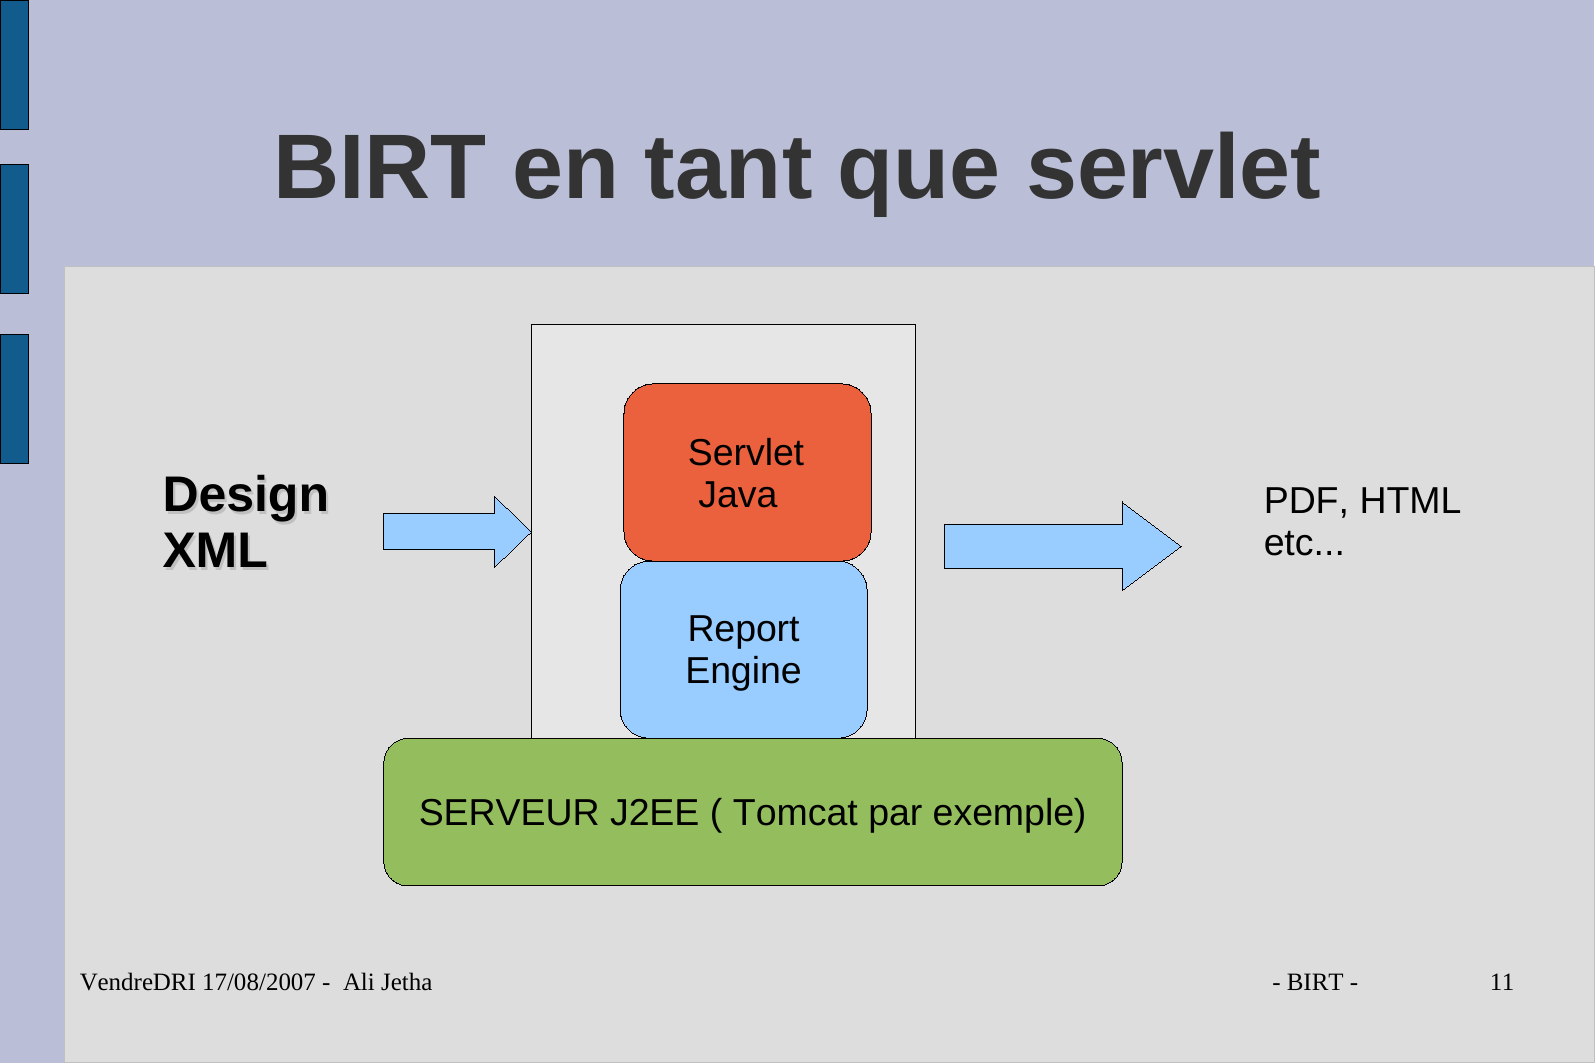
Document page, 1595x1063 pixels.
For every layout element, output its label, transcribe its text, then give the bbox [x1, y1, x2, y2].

text_box [383, 324, 916, 738]
title BIRT en tant que servlet [117, 85, 1479, 249]
text_box SERVEUR J2EE ( Tomcat par exemple) [383, 738, 1123, 886]
text_box [944, 501, 1182, 591]
text_box Report Engine [620, 561, 868, 738]
text_box Servlet Java [673, 423, 827, 523]
text_box Design XML [147, 459, 502, 586]
text_box PDF, HTML etc... [1248, 472, 1477, 572]
